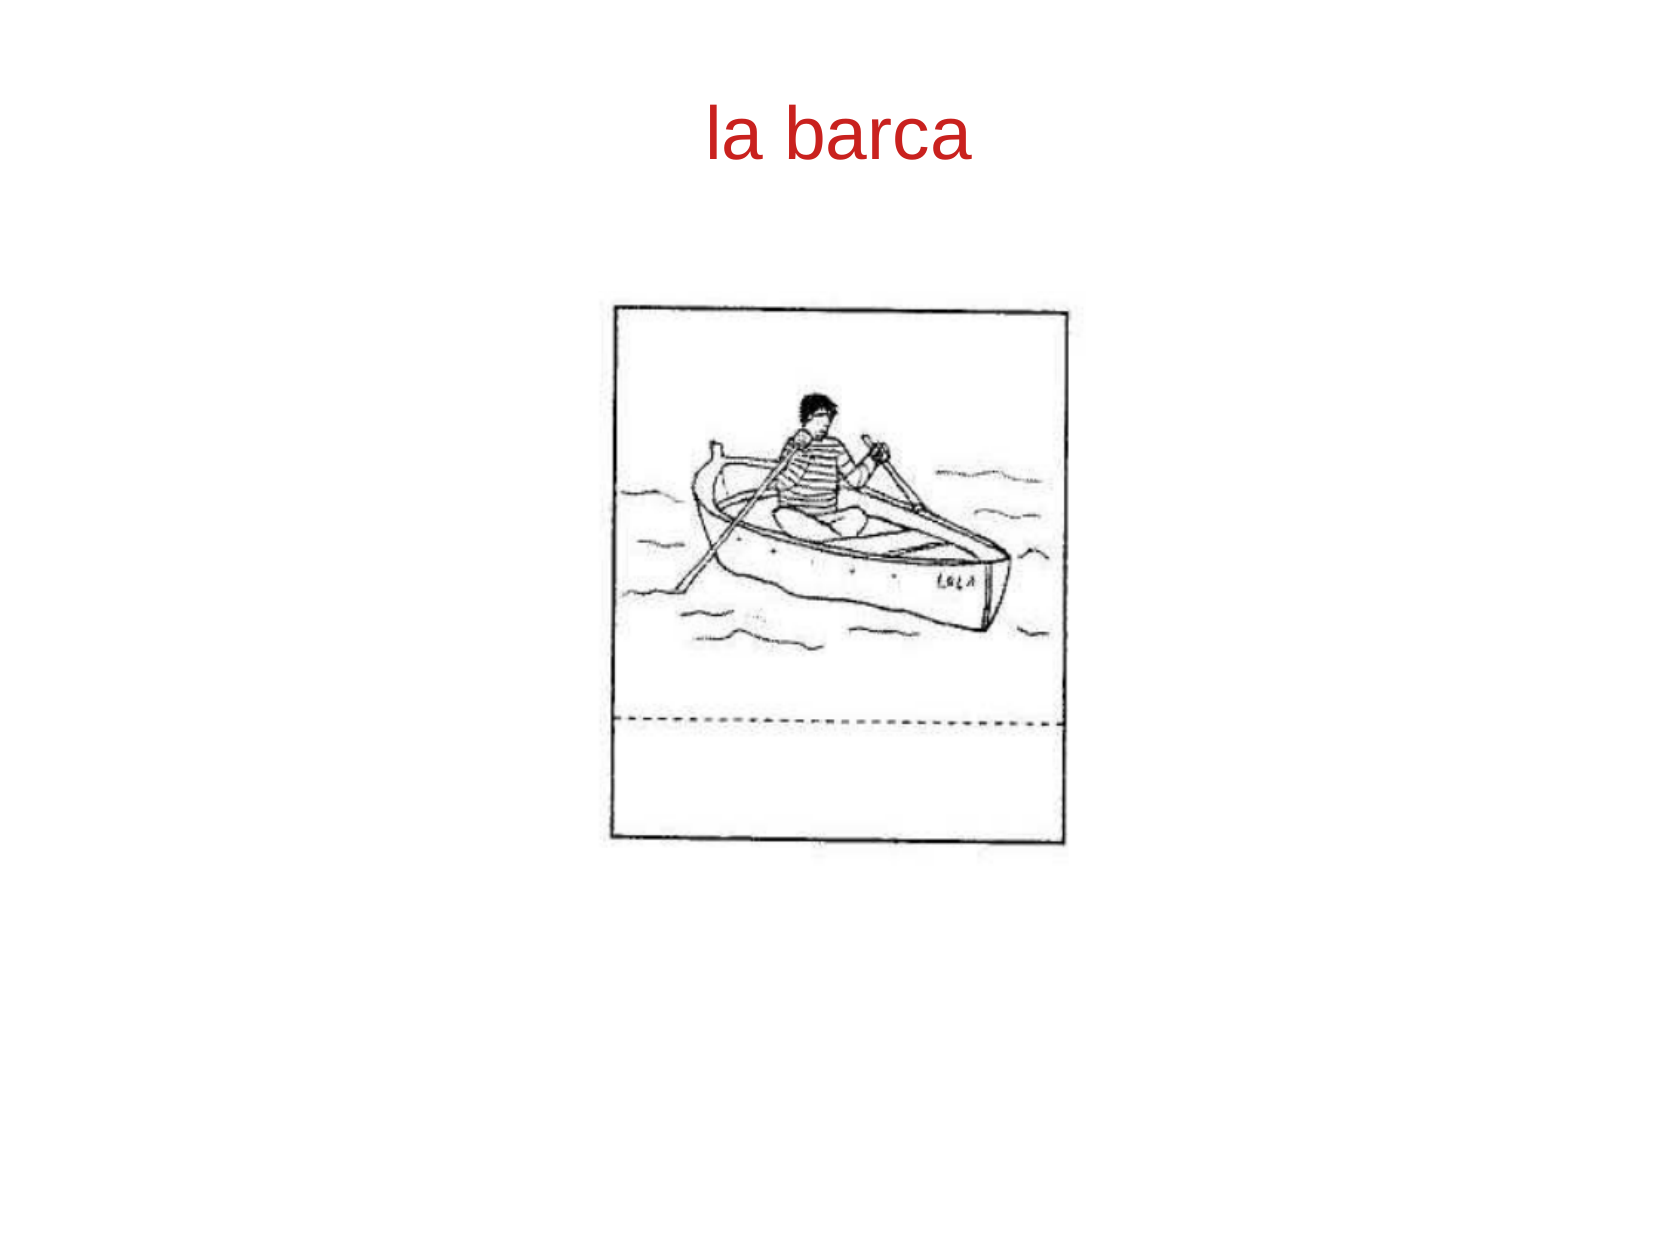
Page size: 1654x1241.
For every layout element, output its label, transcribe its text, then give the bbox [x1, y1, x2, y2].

picture [581, 291, 1094, 873]
text_box la barca [389, 58, 1288, 201]
